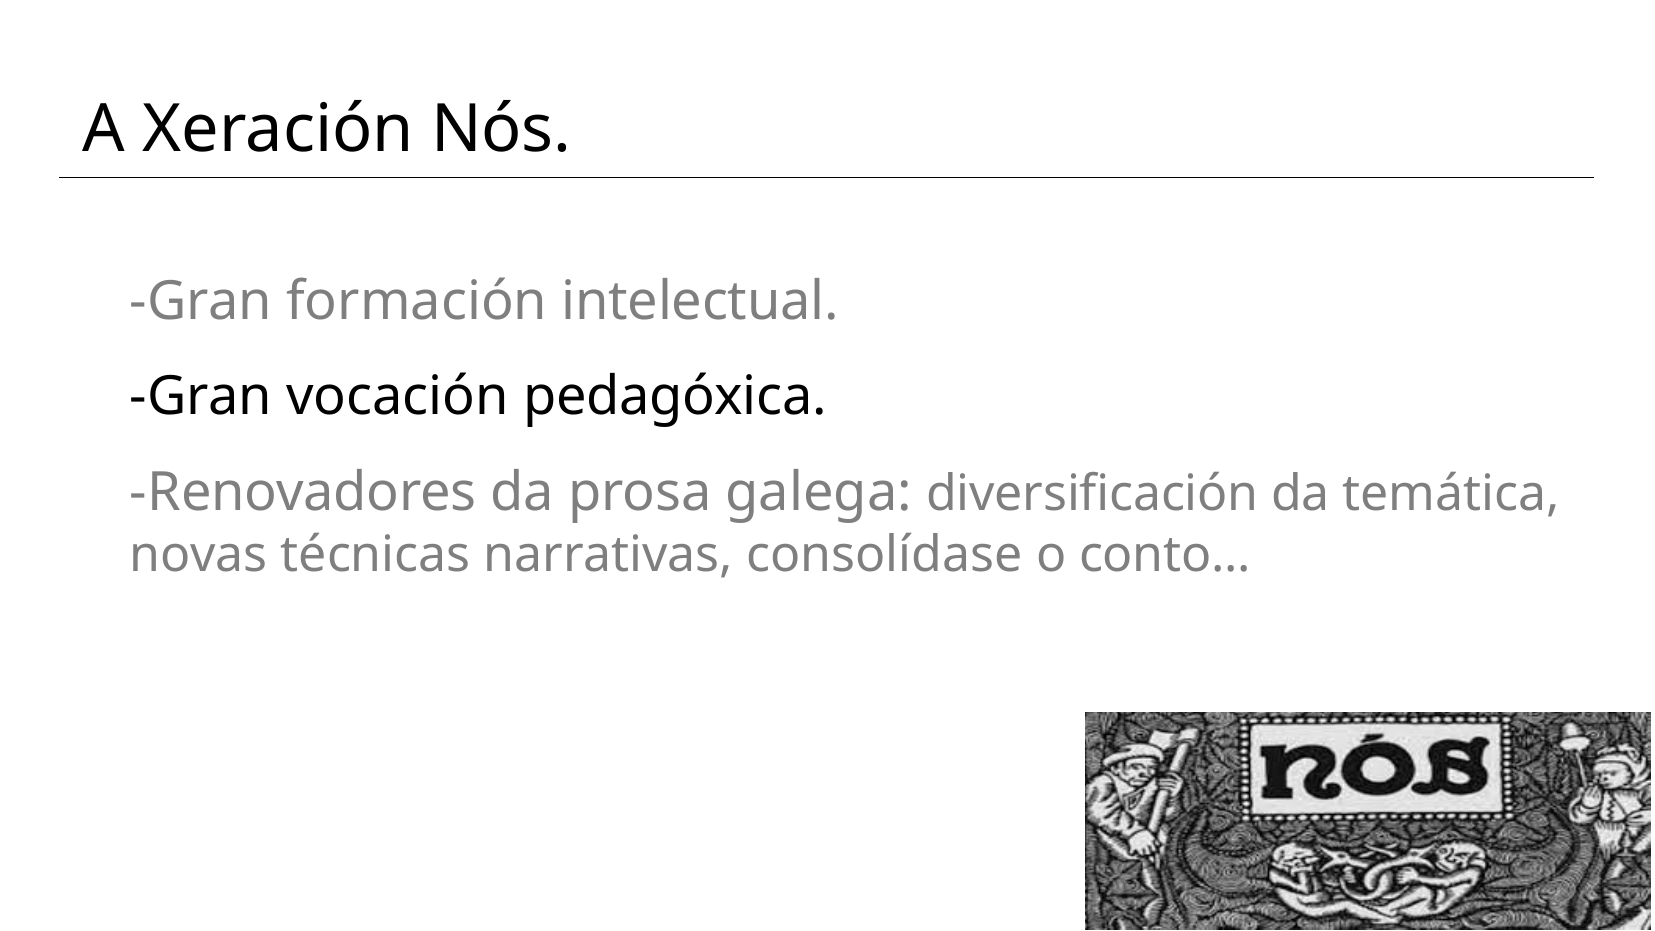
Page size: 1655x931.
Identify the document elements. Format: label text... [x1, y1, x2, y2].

text_box -Gran formación intelectual. -Gran vocación pedagóxica. -Renovadores da prosa galega: diversificación da temática, novas técnicas narrativas, consolídase o conto... [127, 232, 1603, 582]
picture [1085, 712, 1651, 931]
title A Xeración Nós. [80, 63, 1256, 167]
